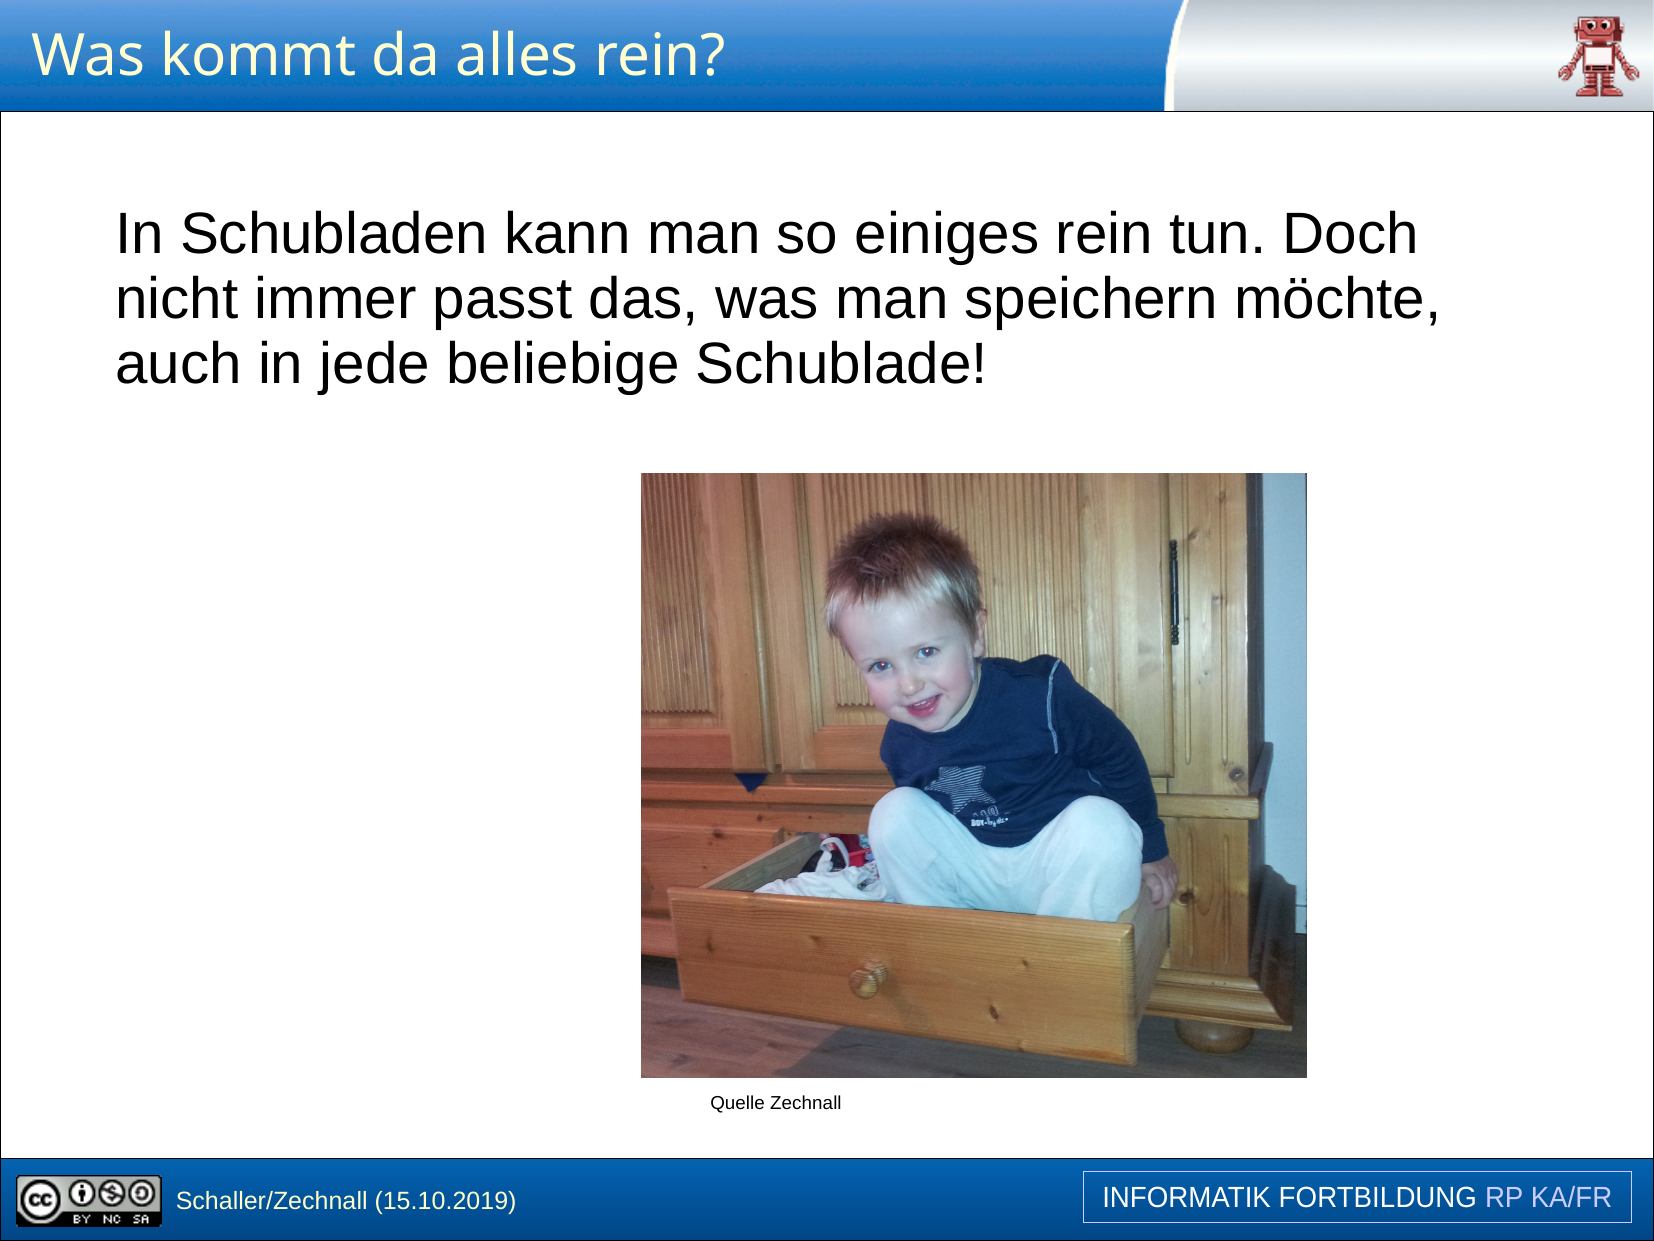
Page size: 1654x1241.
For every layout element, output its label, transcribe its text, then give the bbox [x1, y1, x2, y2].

picture [0, 0, 1654, 111]
text_box Quelle Zechnall [695, 1084, 999, 1143]
list In Schubladen kann man so einiges rein tun. Doch nicht immer passt das, was man speichern möchte, auch in jede beliebige Schublade! [115, 200, 1560, 525]
picture [16, 1175, 162, 1227]
title Was kommt da alles rein? [31, 14, 1151, 92]
picture [641, 473, 1307, 1078]
